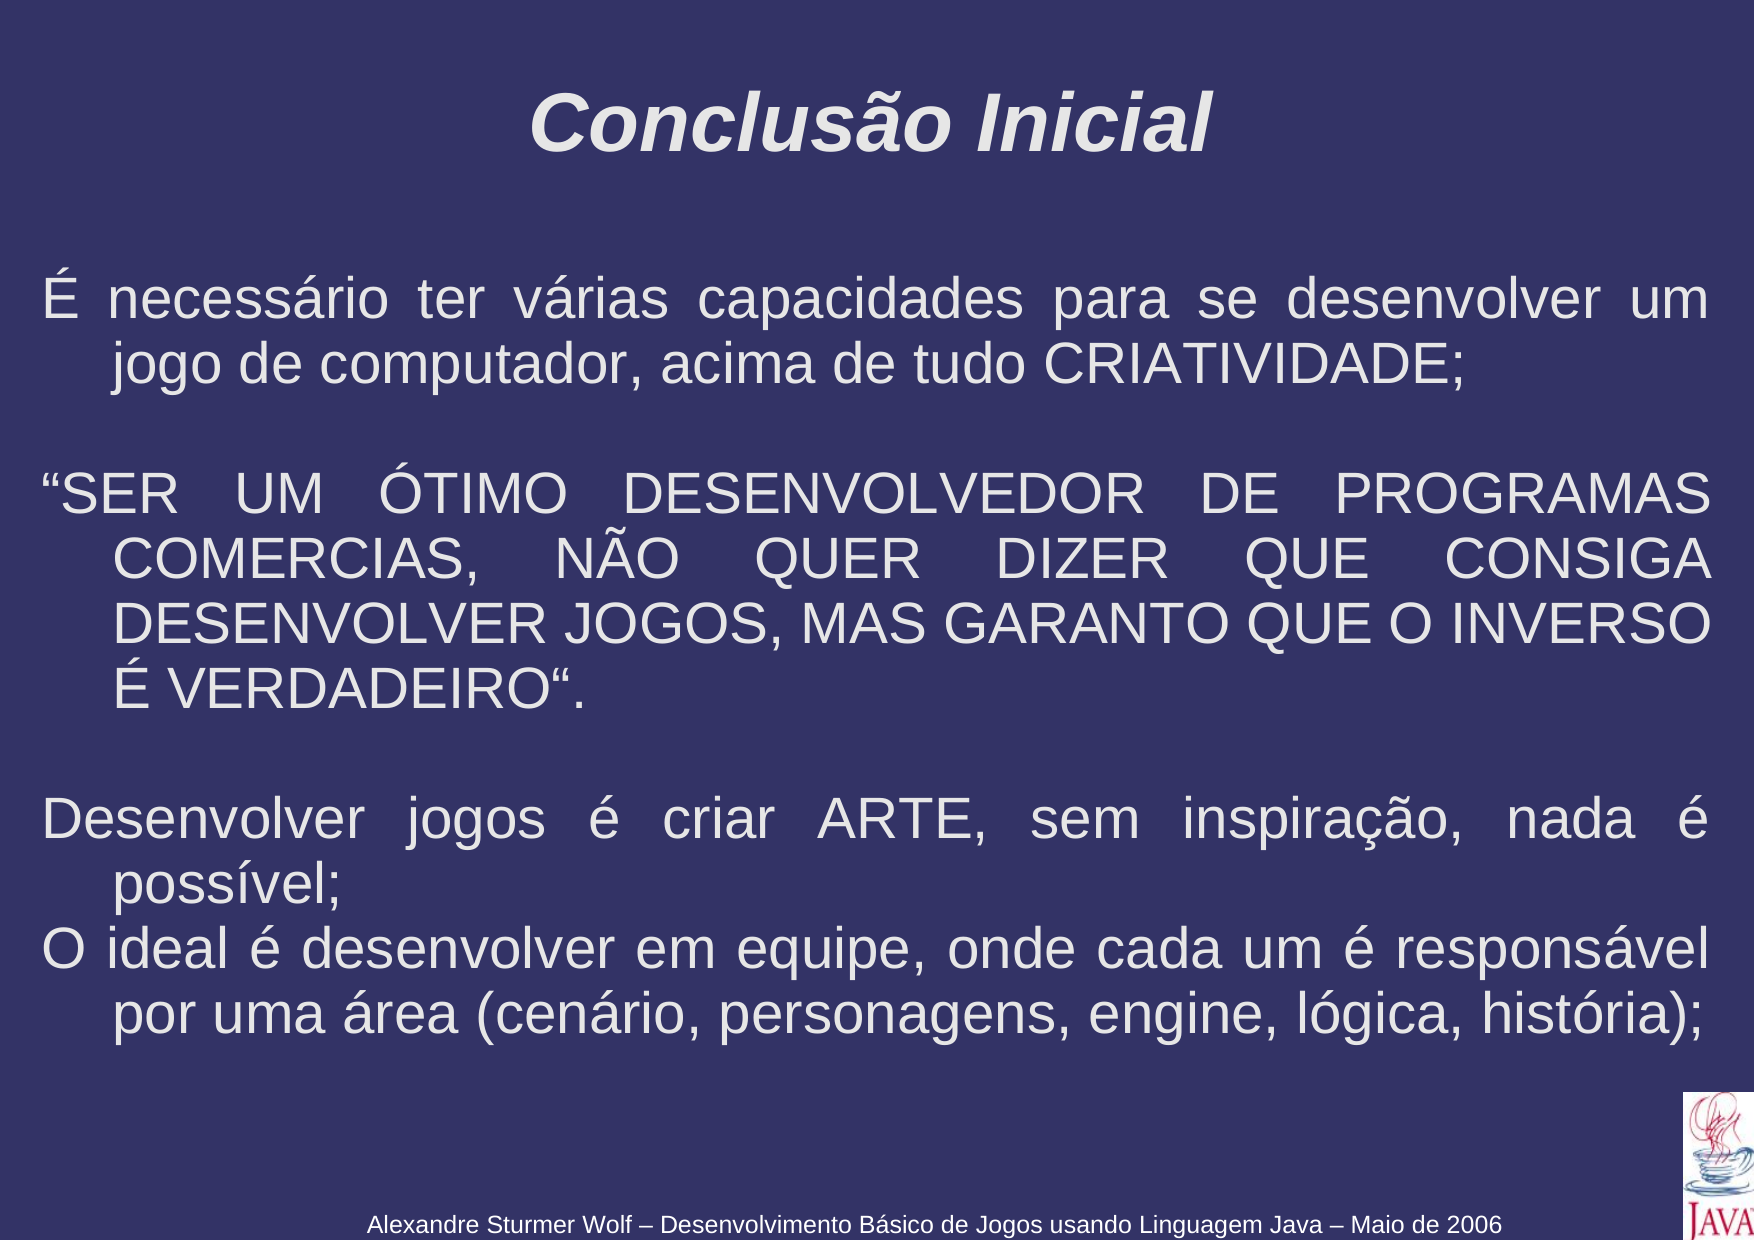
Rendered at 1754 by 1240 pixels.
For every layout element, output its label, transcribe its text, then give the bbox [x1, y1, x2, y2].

title Conclusão Inicial [29, 19, 1713, 227]
list É necessário ter várias capacidades para se desenvolver um jogo de computador, acima de tudo CRIATIVIDADE; “SER UM ÓTIMO DESENVOLVEDOR DE PROGRAMAS COMERCIAS, NÃO QUER DIZER QUE CONSIGA DESENVOLVER JOGOS, MAS GARANTO QUE O INVERSO É VERDADEIRO“. Desenvolver jogos é criar ARTE, sem inspiração, nada é possível; O ideal é desenvolver em equipe, onde cada um é responsável por uma área (cenário, personagens, engine, lógica, história); [29, 265, 1713, 1182]
picture [1683, 1092, 1754, 1240]
